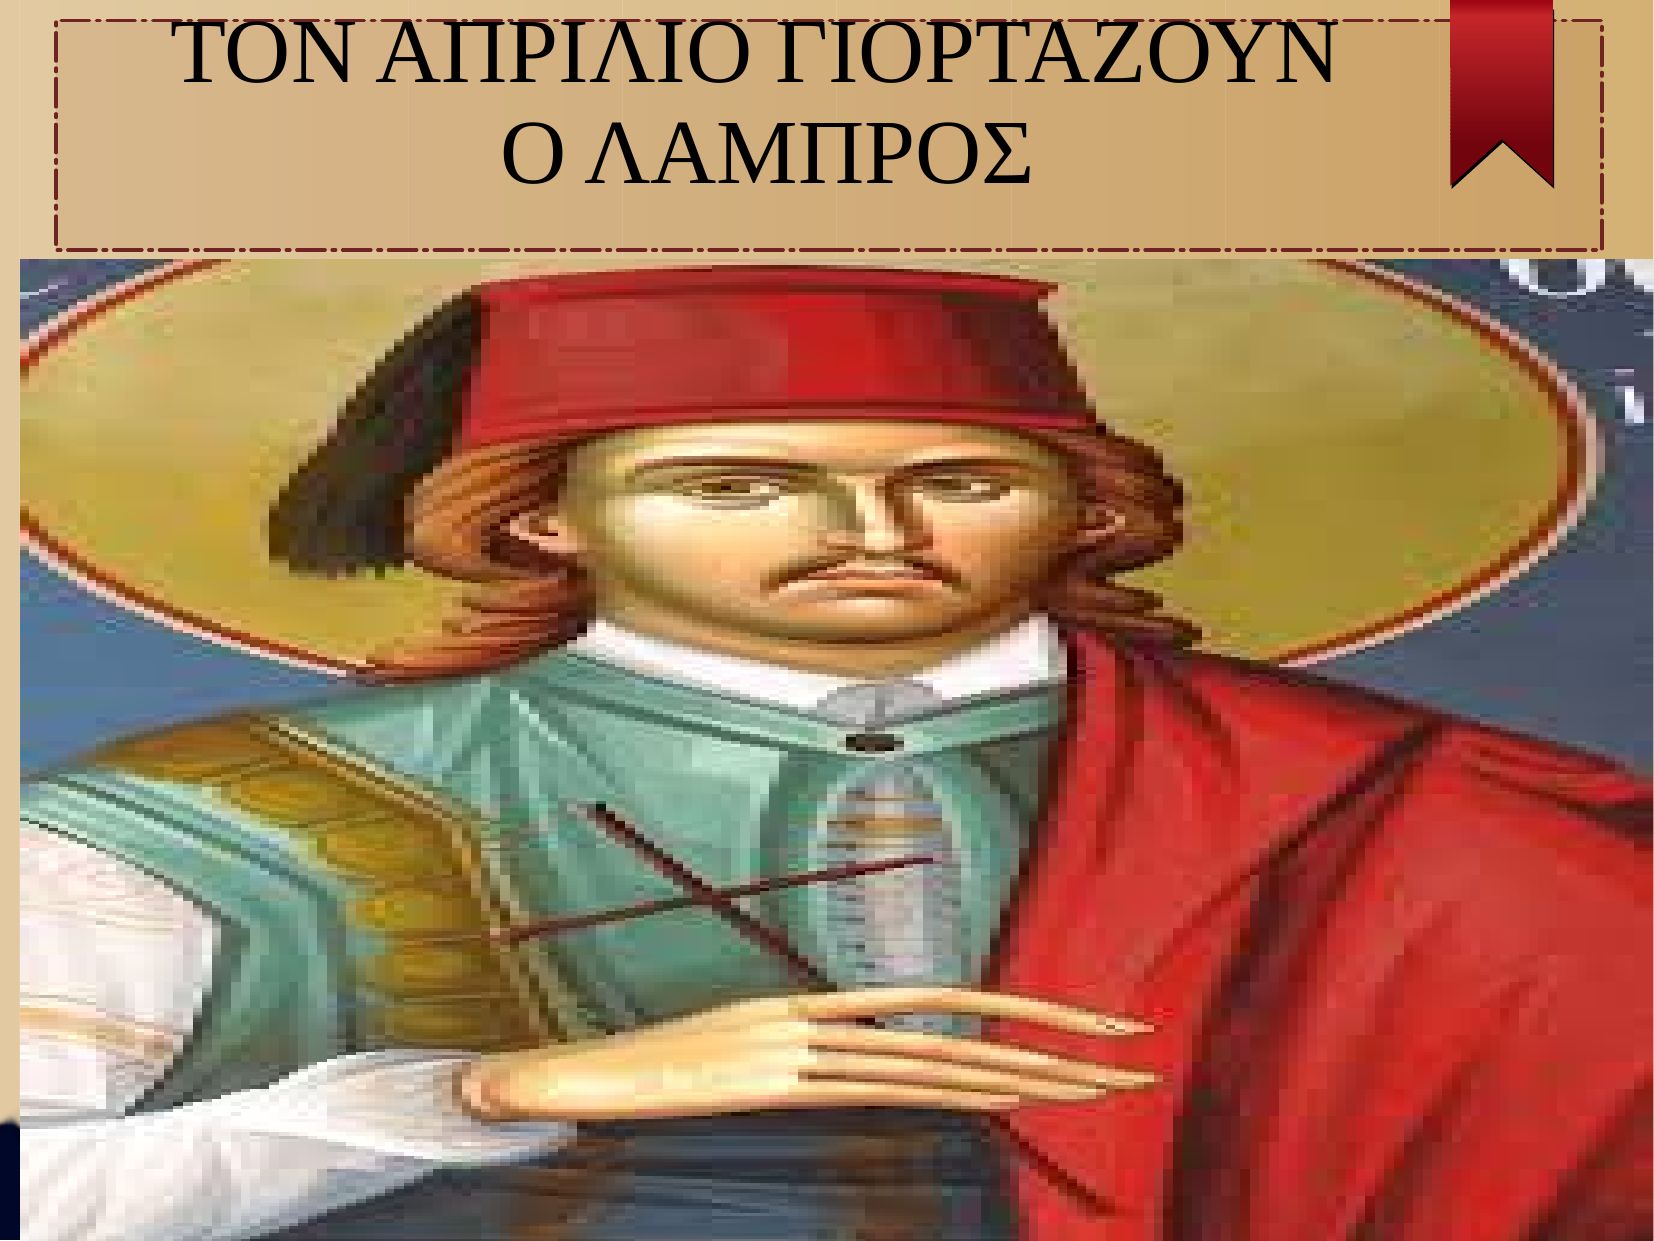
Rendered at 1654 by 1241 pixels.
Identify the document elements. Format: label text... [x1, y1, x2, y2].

picture [20, 259, 1654, 1241]
title ΤΟΝ ΑΠΡΙΛΙΟ ΓΙΟΡΤΑΖΟΥΝ Ο ΛΑΜΠΡΟΣ [82, 0, 1453, 259]
